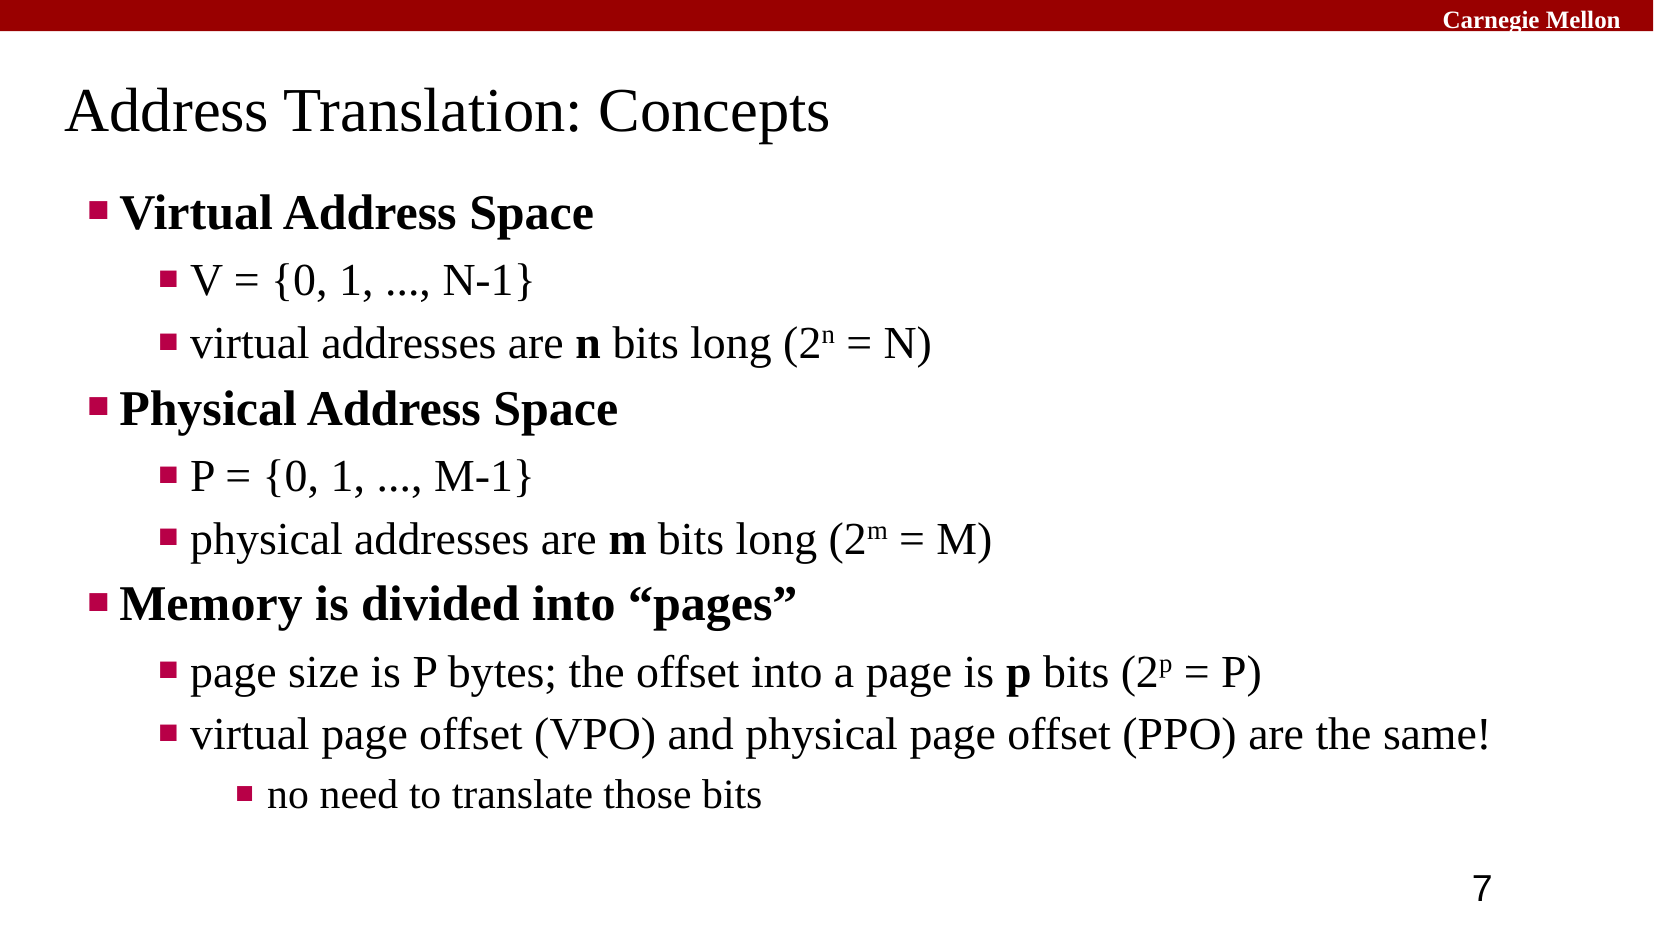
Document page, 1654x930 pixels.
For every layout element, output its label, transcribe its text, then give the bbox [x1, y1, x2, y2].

list Virtual Address Space V = {0, 1, ..., N-1} virtual addresses are n bits long (2n = N) Physical Address Space P = {0, 1, ..., M-1} physical addresses are m bits long (2m = M) Memory is divided into “pages” page size is P bytes; the offset into a page is p bits (2p = P) virtual page offset (VPO) and physical page offset (PPO) are the same! no need to translate those bits [71, 184, 1576, 859]
title Address Translation: Concepts [64, 58, 1576, 163]
